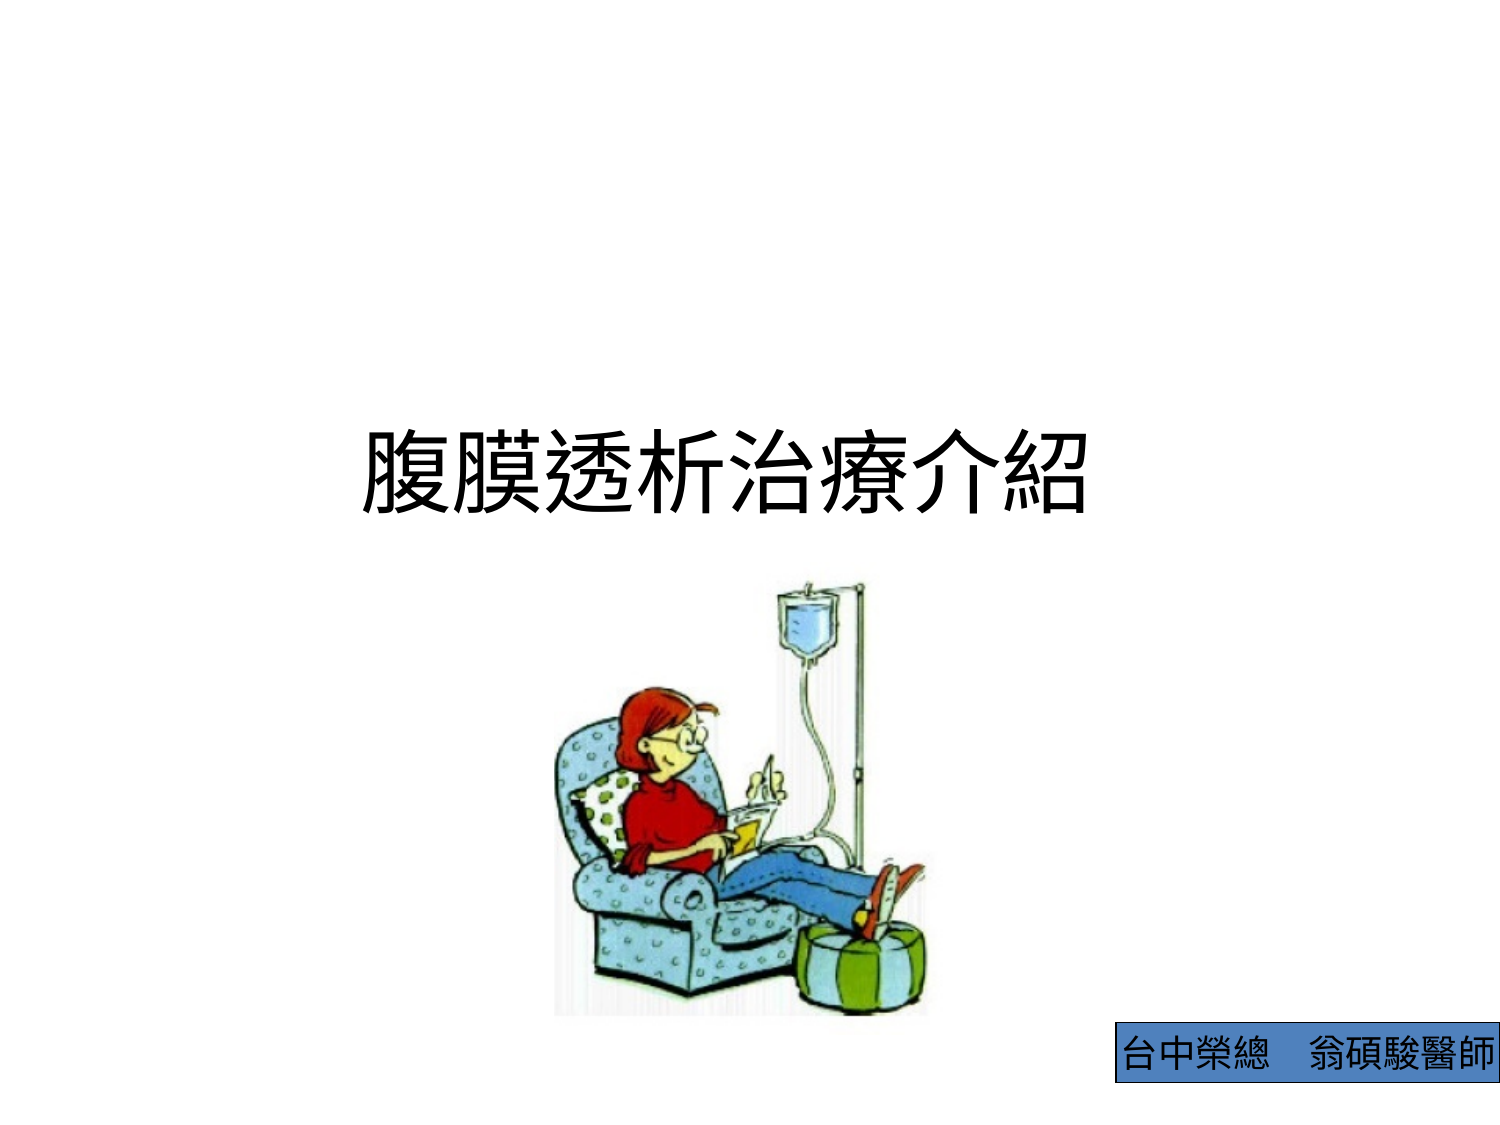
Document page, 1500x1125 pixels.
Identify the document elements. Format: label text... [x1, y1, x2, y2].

title 腹膜透析治療介紹 [112, 349, 1388, 591]
text_box 台中榮總 翁碩駿醫師 [1116, 1023, 1500, 1082]
picture [554, 562, 947, 1035]
